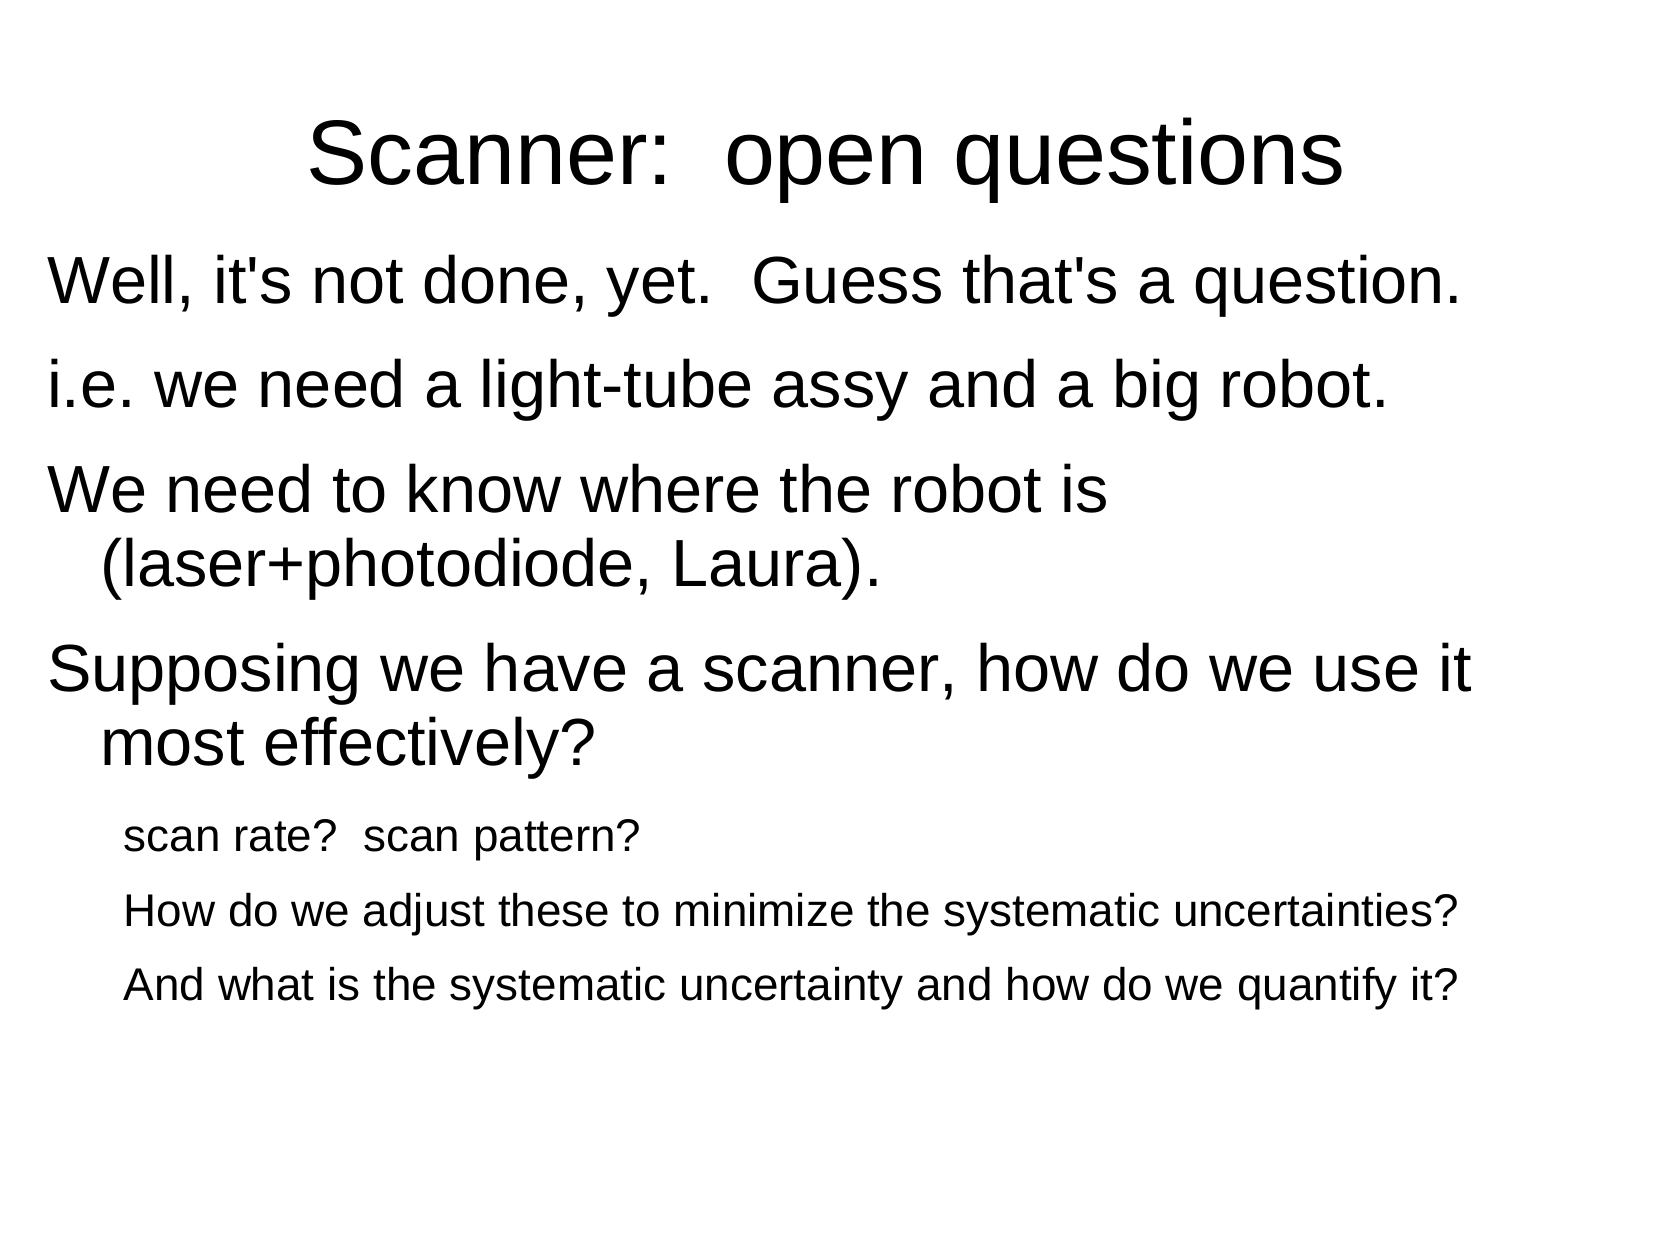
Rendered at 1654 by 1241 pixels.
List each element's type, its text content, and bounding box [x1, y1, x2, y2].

list Well, it's not done, yet. Guess that's a question. i.e. we need a light-tube assy and a big robot. We need to know where the robot is (laser+photodiode, Laura). Supposing we have a scanner, how do we use it most effectively? scan rate? scan pattern? How do we adjust these to minimize the systematic uncertainties? And what is the systematic uncertainty and how do we quantify it? [29, 242, 1625, 1208]
title Scanner: open questions [82, 56, 1571, 242]
